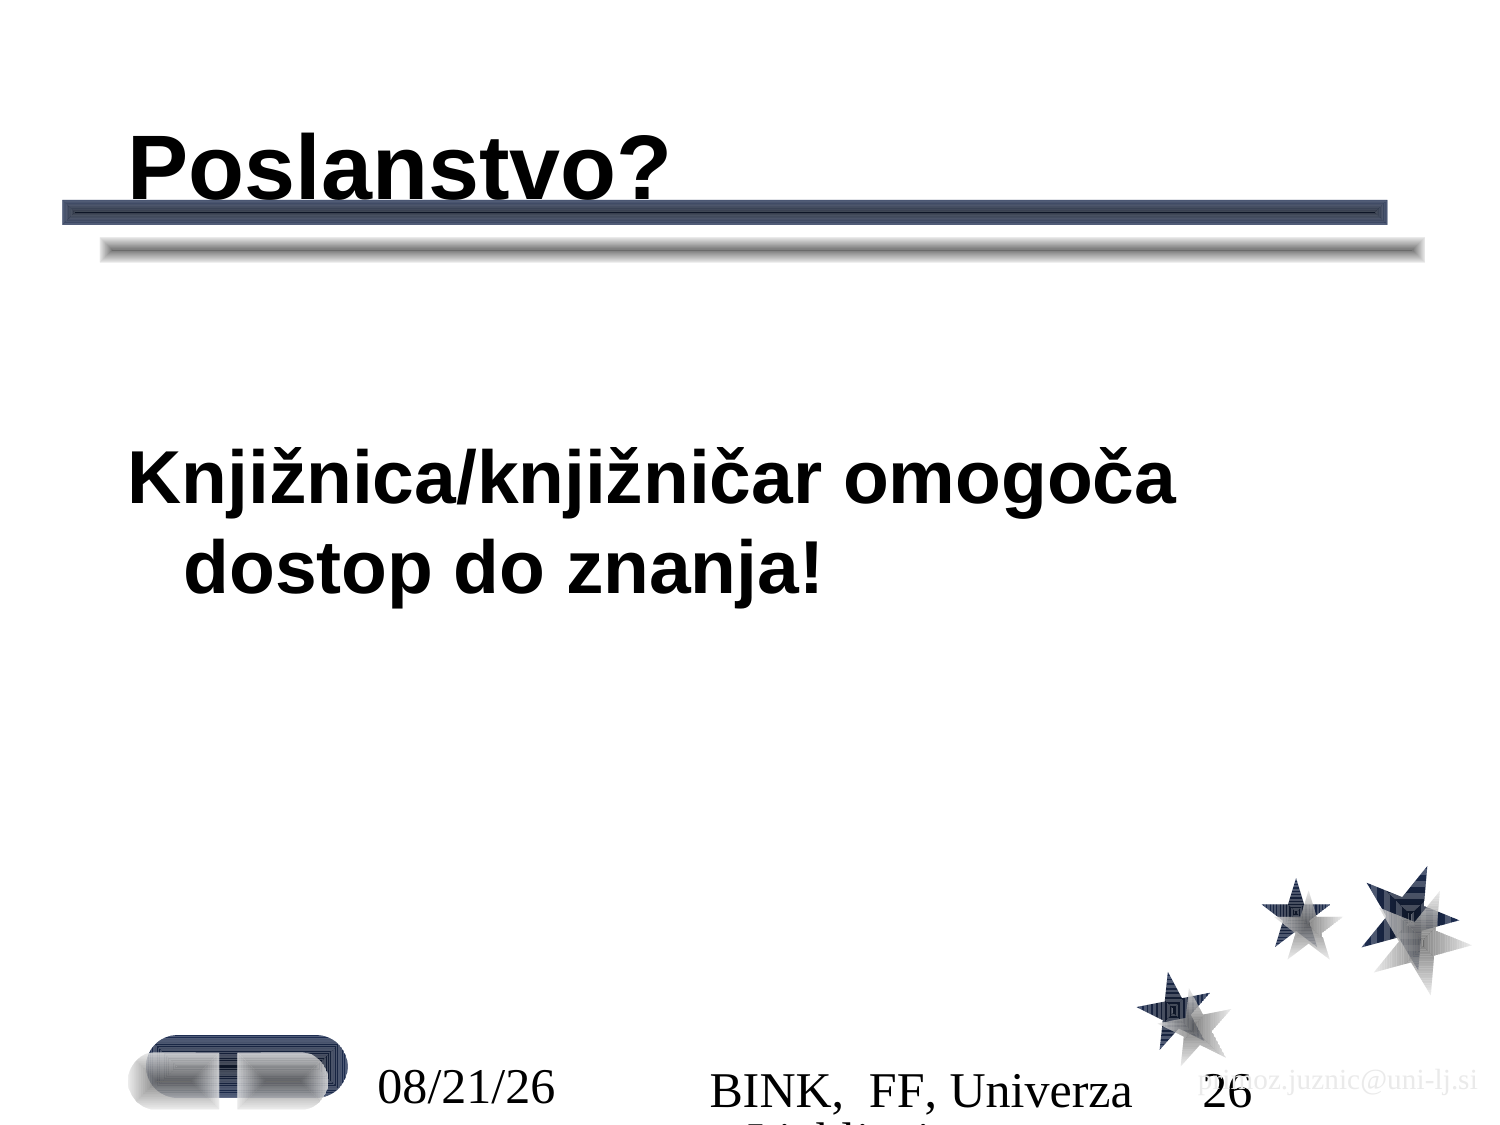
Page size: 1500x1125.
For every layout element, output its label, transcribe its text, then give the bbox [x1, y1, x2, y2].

title Poslanstvo? [112, 37, 1388, 225]
list Knjižnica/knjižničar omogoča dostop do znanja! [112, 312, 1388, 988]
